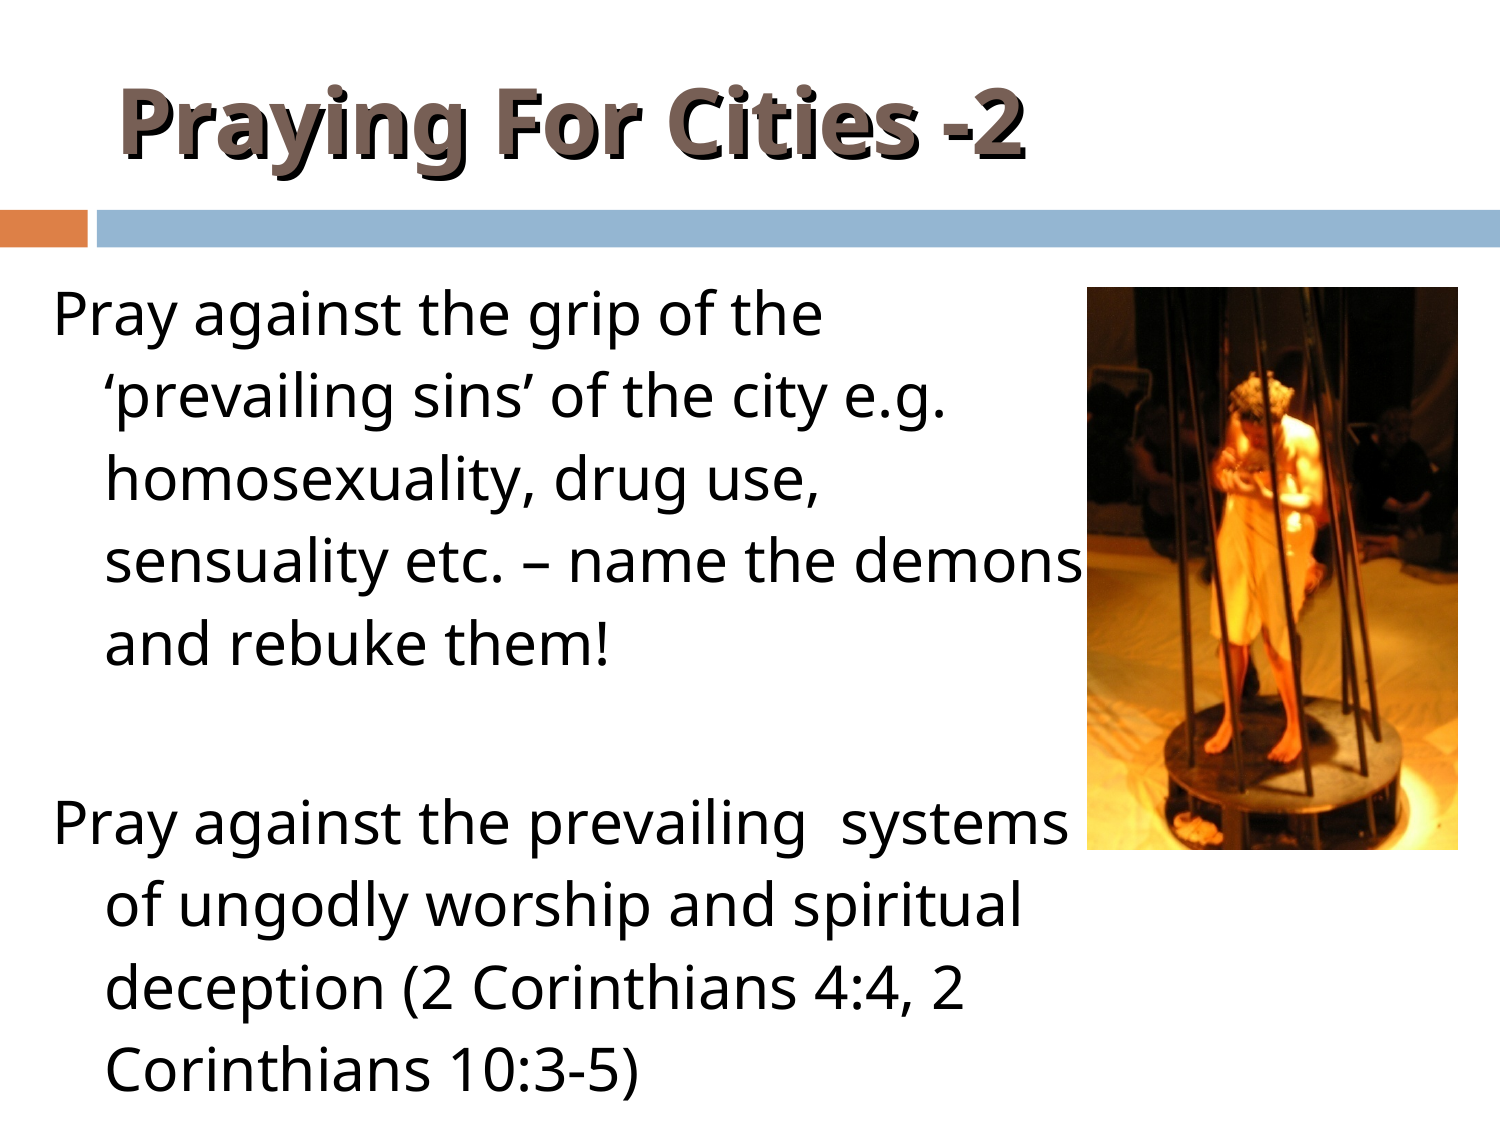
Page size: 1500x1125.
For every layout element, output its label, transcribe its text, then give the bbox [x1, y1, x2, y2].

list Pray against the grip of the ‘prevailing sins’ of the city e.g. homosexuality, drug use, sensuality etc. – name the demons and rebuke them! Pray against the prevailing systems of ungodly worship and spiritual deception (2 Corinthians 4:4, 2 Corinthians 10:3-5) [37, 262, 1101, 1088]
picture [1087, 287, 1458, 850]
title Praying For Cities -2 [100, 37, 1438, 201]
